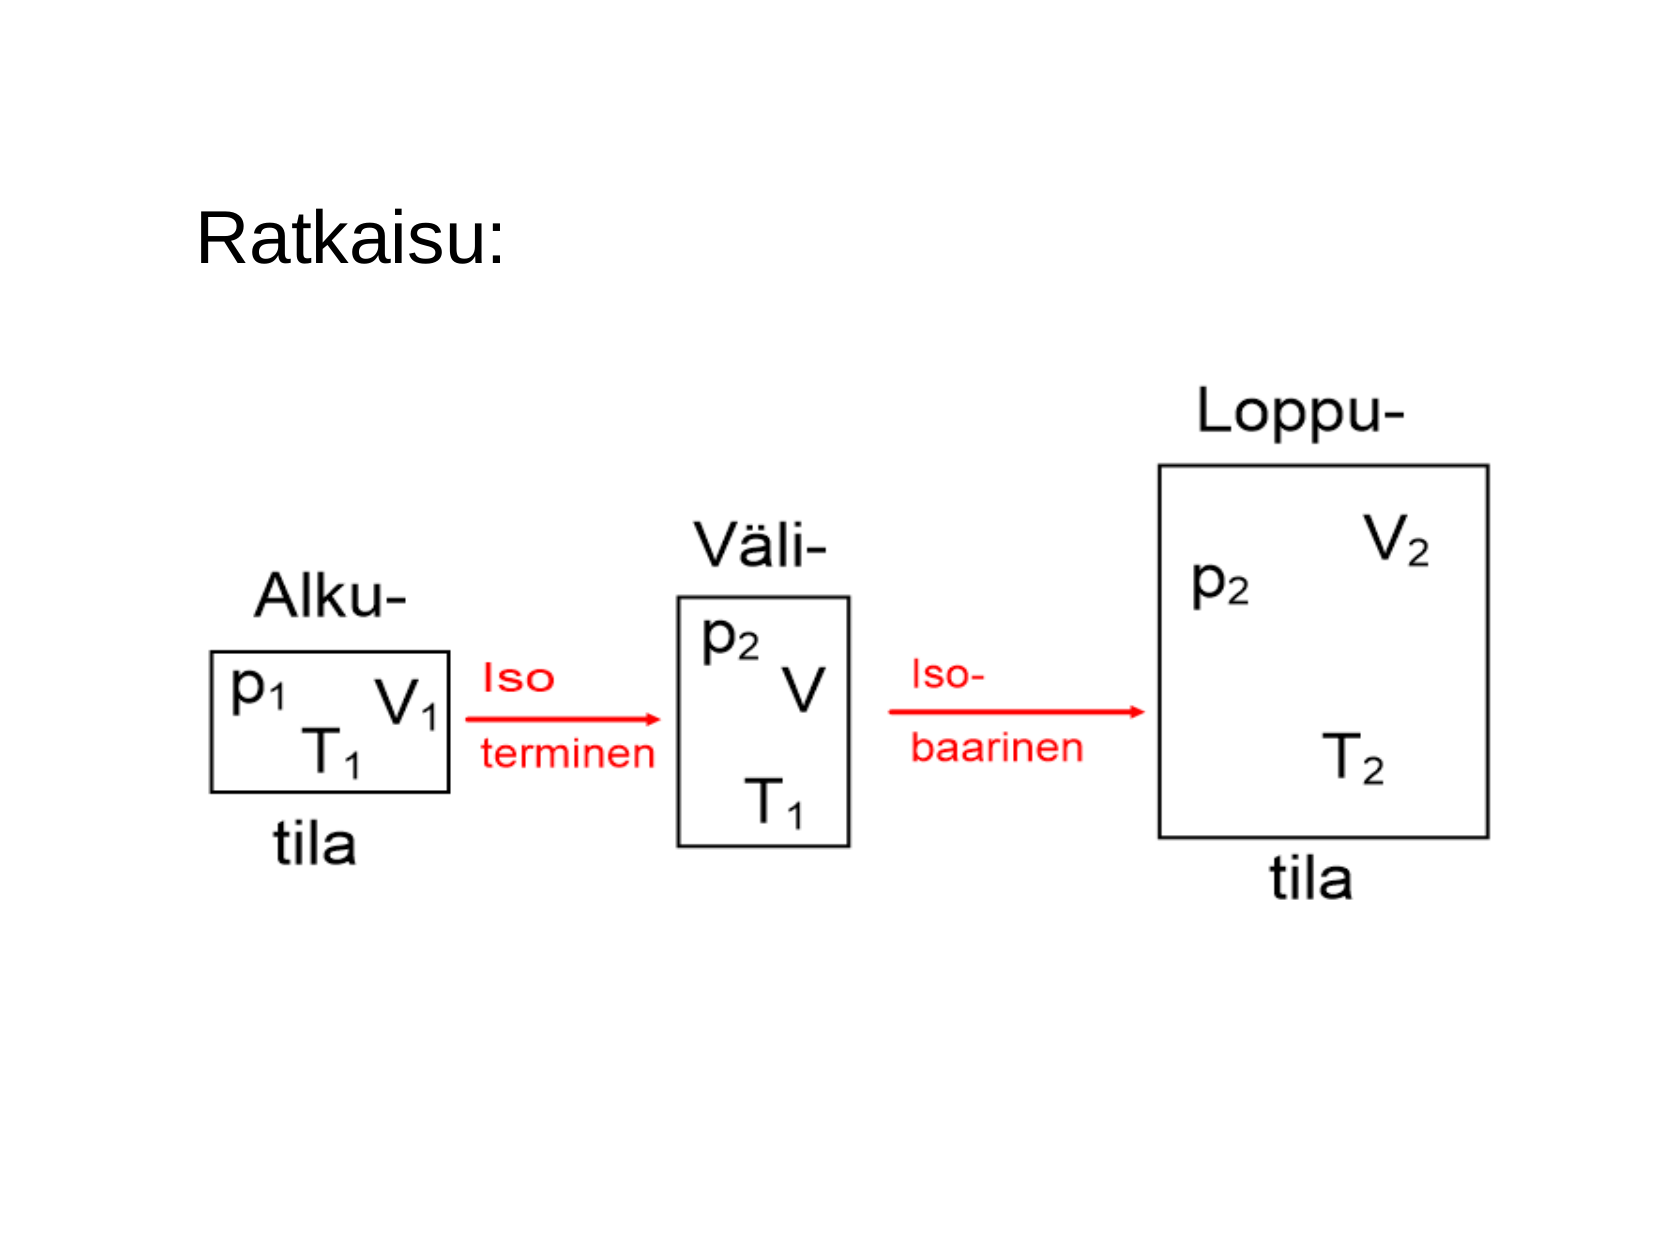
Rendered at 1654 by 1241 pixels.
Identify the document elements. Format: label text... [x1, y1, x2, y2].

picture [177, 345, 1528, 950]
text_box Ratkaisu: [180, 188, 1430, 345]
